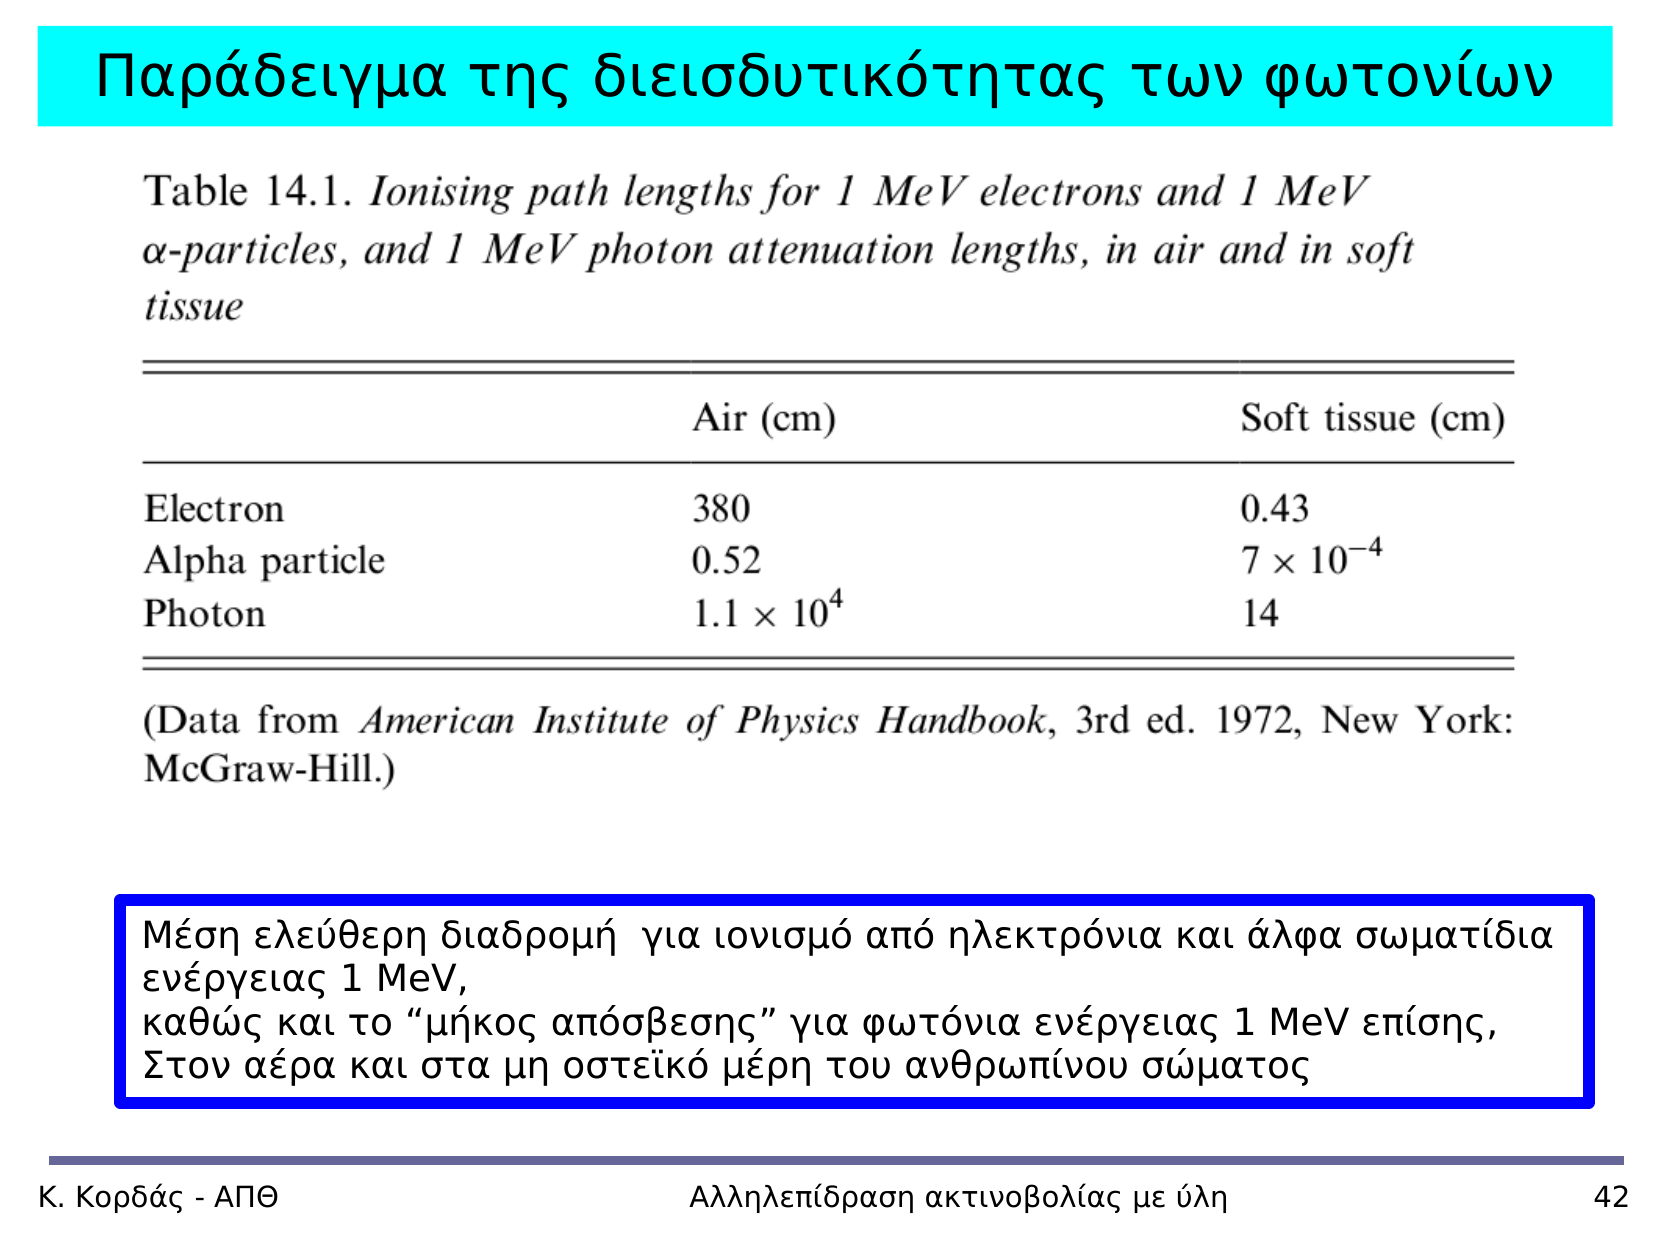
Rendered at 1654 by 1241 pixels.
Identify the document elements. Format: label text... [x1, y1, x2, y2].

text_box Μέση ελεύθερη διαδρομή για ιονισμό από ηλεκτρόνια και άλφα σωματίδια ενέργειας 1 MeV, καθώς και το “μήκος απόσβεσης” για φωτόνια ενέργειας 1 MeV επίσης, Στον αέρα και στα μη οστεϊκό μέρη του ανθρωπίνου σώματος [120, 900, 1589, 1103]
title Παράδειγμα της διεισδυτικότητας των φωτονίων [37, 25, 1613, 127]
picture [137, 149, 1538, 791]
